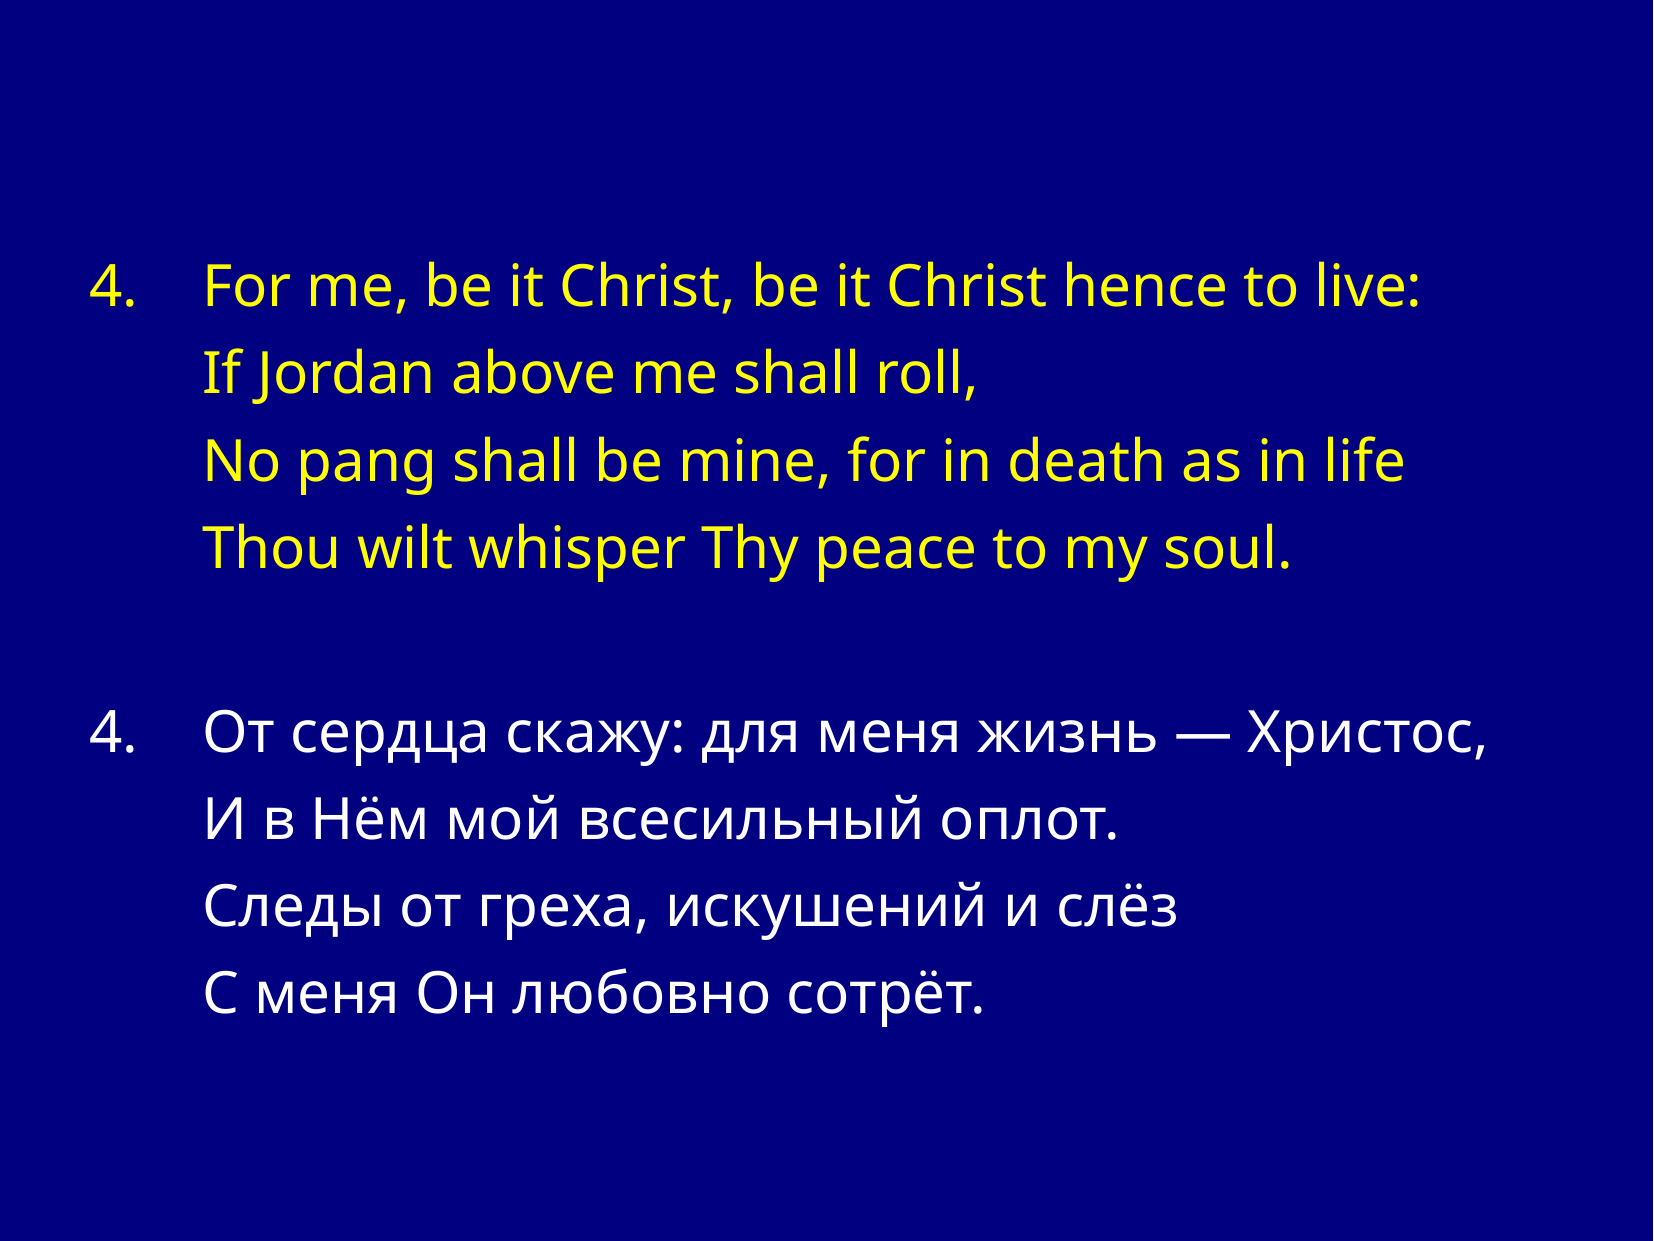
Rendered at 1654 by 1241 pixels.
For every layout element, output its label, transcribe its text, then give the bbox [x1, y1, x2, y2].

text_box 4. От сердца скажу: для меня жизнь — Христос, И в Нём мой всесильный оплот. Следы от греха, искушений и слёз С меня Он любовно сотрёт. [75, 675, 1653, 1163]
text_box 4. For me, be it Christ, be it Christ hence to live: If Jordan above me shall roll, No pang shall be mine, for in death as in life Thou wilt whisper Thy peace to my soul. [75, 150, 1651, 638]
